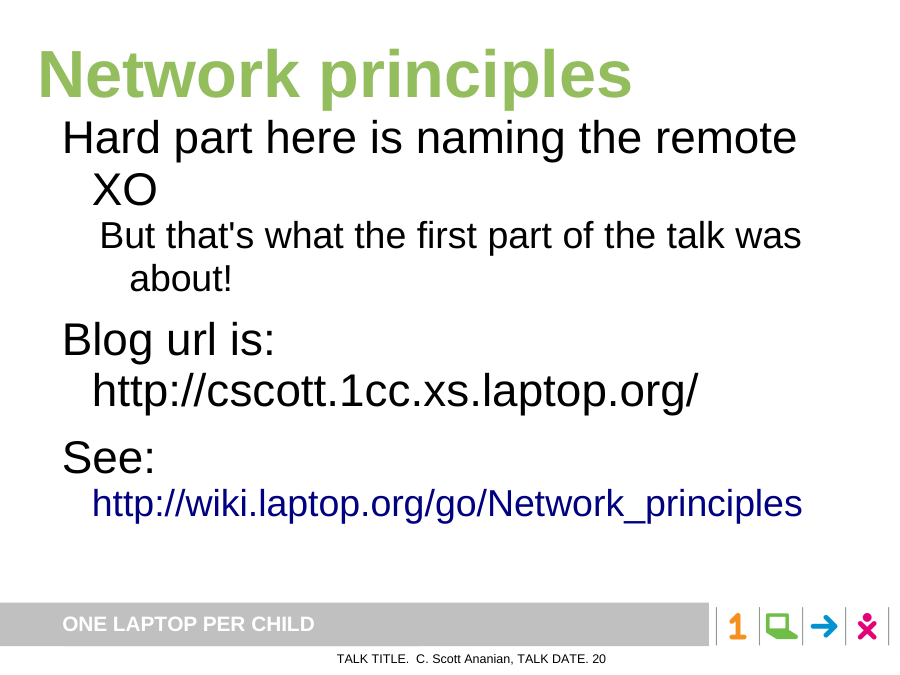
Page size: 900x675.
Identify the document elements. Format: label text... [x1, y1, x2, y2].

picture [844, 598, 898, 655]
title Network principles [37, 37, 856, 211]
list Hard part here is naming the remote XO But that's what the first part of the talk was about! Blog url is: http://cscott.1cc.xs.laptop.org/ See: http://wiki.laptop.org/go/Network_principles [61, 112, 844, 675]
